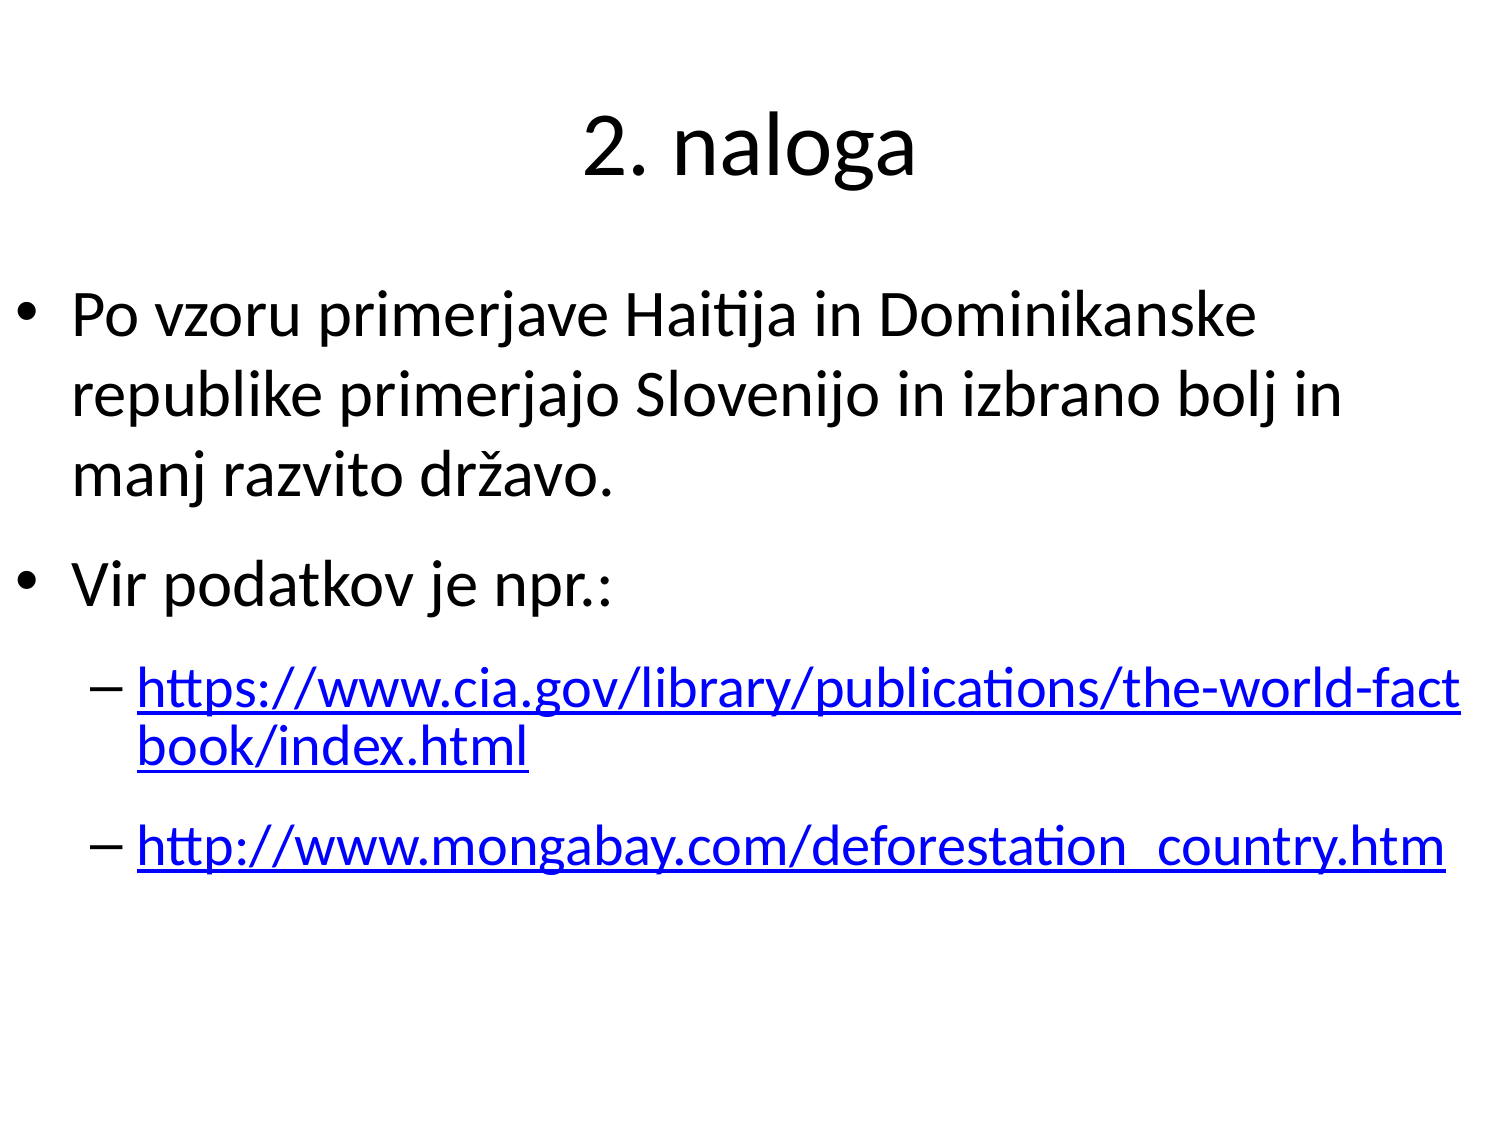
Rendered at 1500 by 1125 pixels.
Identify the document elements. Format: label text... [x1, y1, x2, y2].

title 2. naloga [75, 45, 1425, 233]
list Po vzoru primerjave Haitija in Dominikanske republike primerjajo Slovenijo in izbrano bolj in manj razvito državo. Vir podatkov je npr.: https://www.cia.gov/library/publications/the-world-factbook/index.html http://www.mongabay.com/deforestation_country.htm [0, 262, 1500, 1005]
